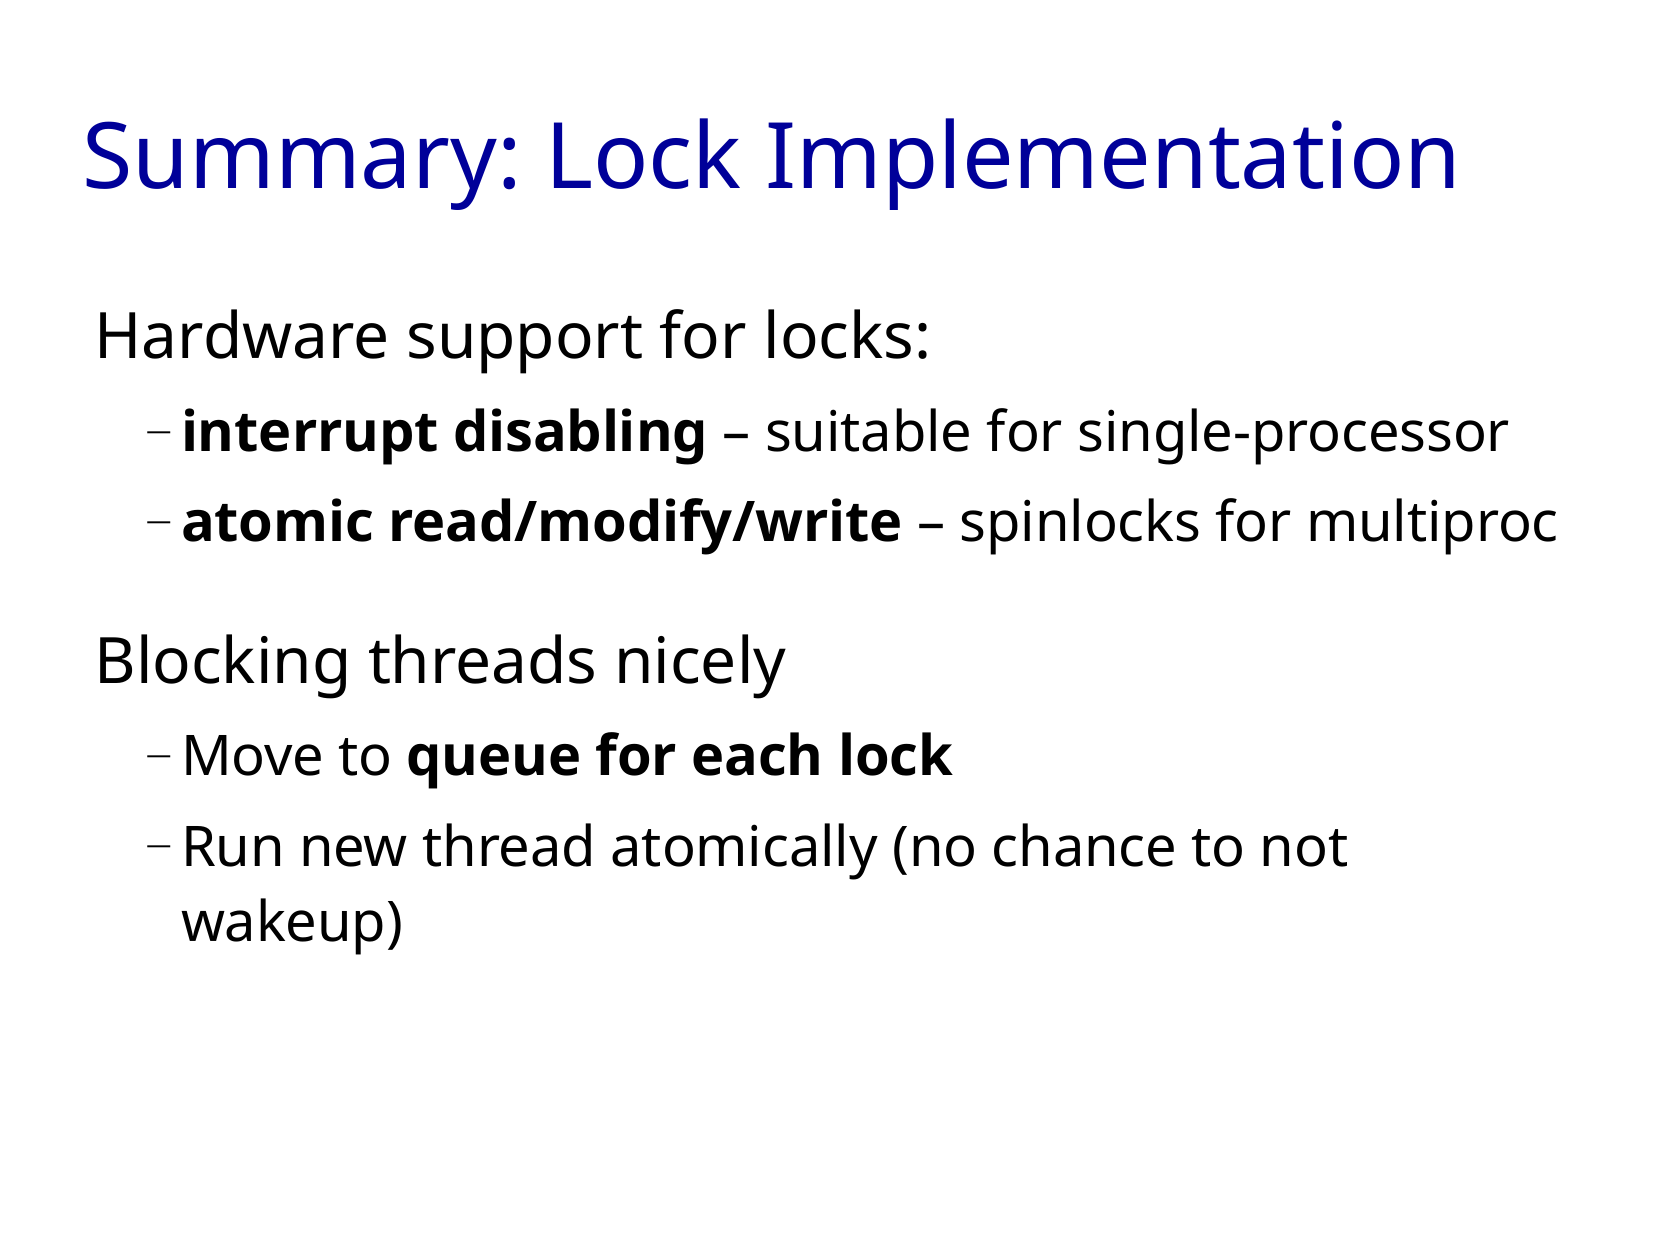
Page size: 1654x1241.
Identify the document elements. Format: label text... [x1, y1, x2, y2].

title Summary: Lock Implementation [82, 49, 1571, 257]
list Hardware support for locks: interrupt disabling – suitable for single-processor atomic read/modify/write – spinlocks for multiproc Blocking threads nicely Move to queue for each lock Run new thread atomically (no chance to not wakeup) [60, 290, 1571, 1096]
